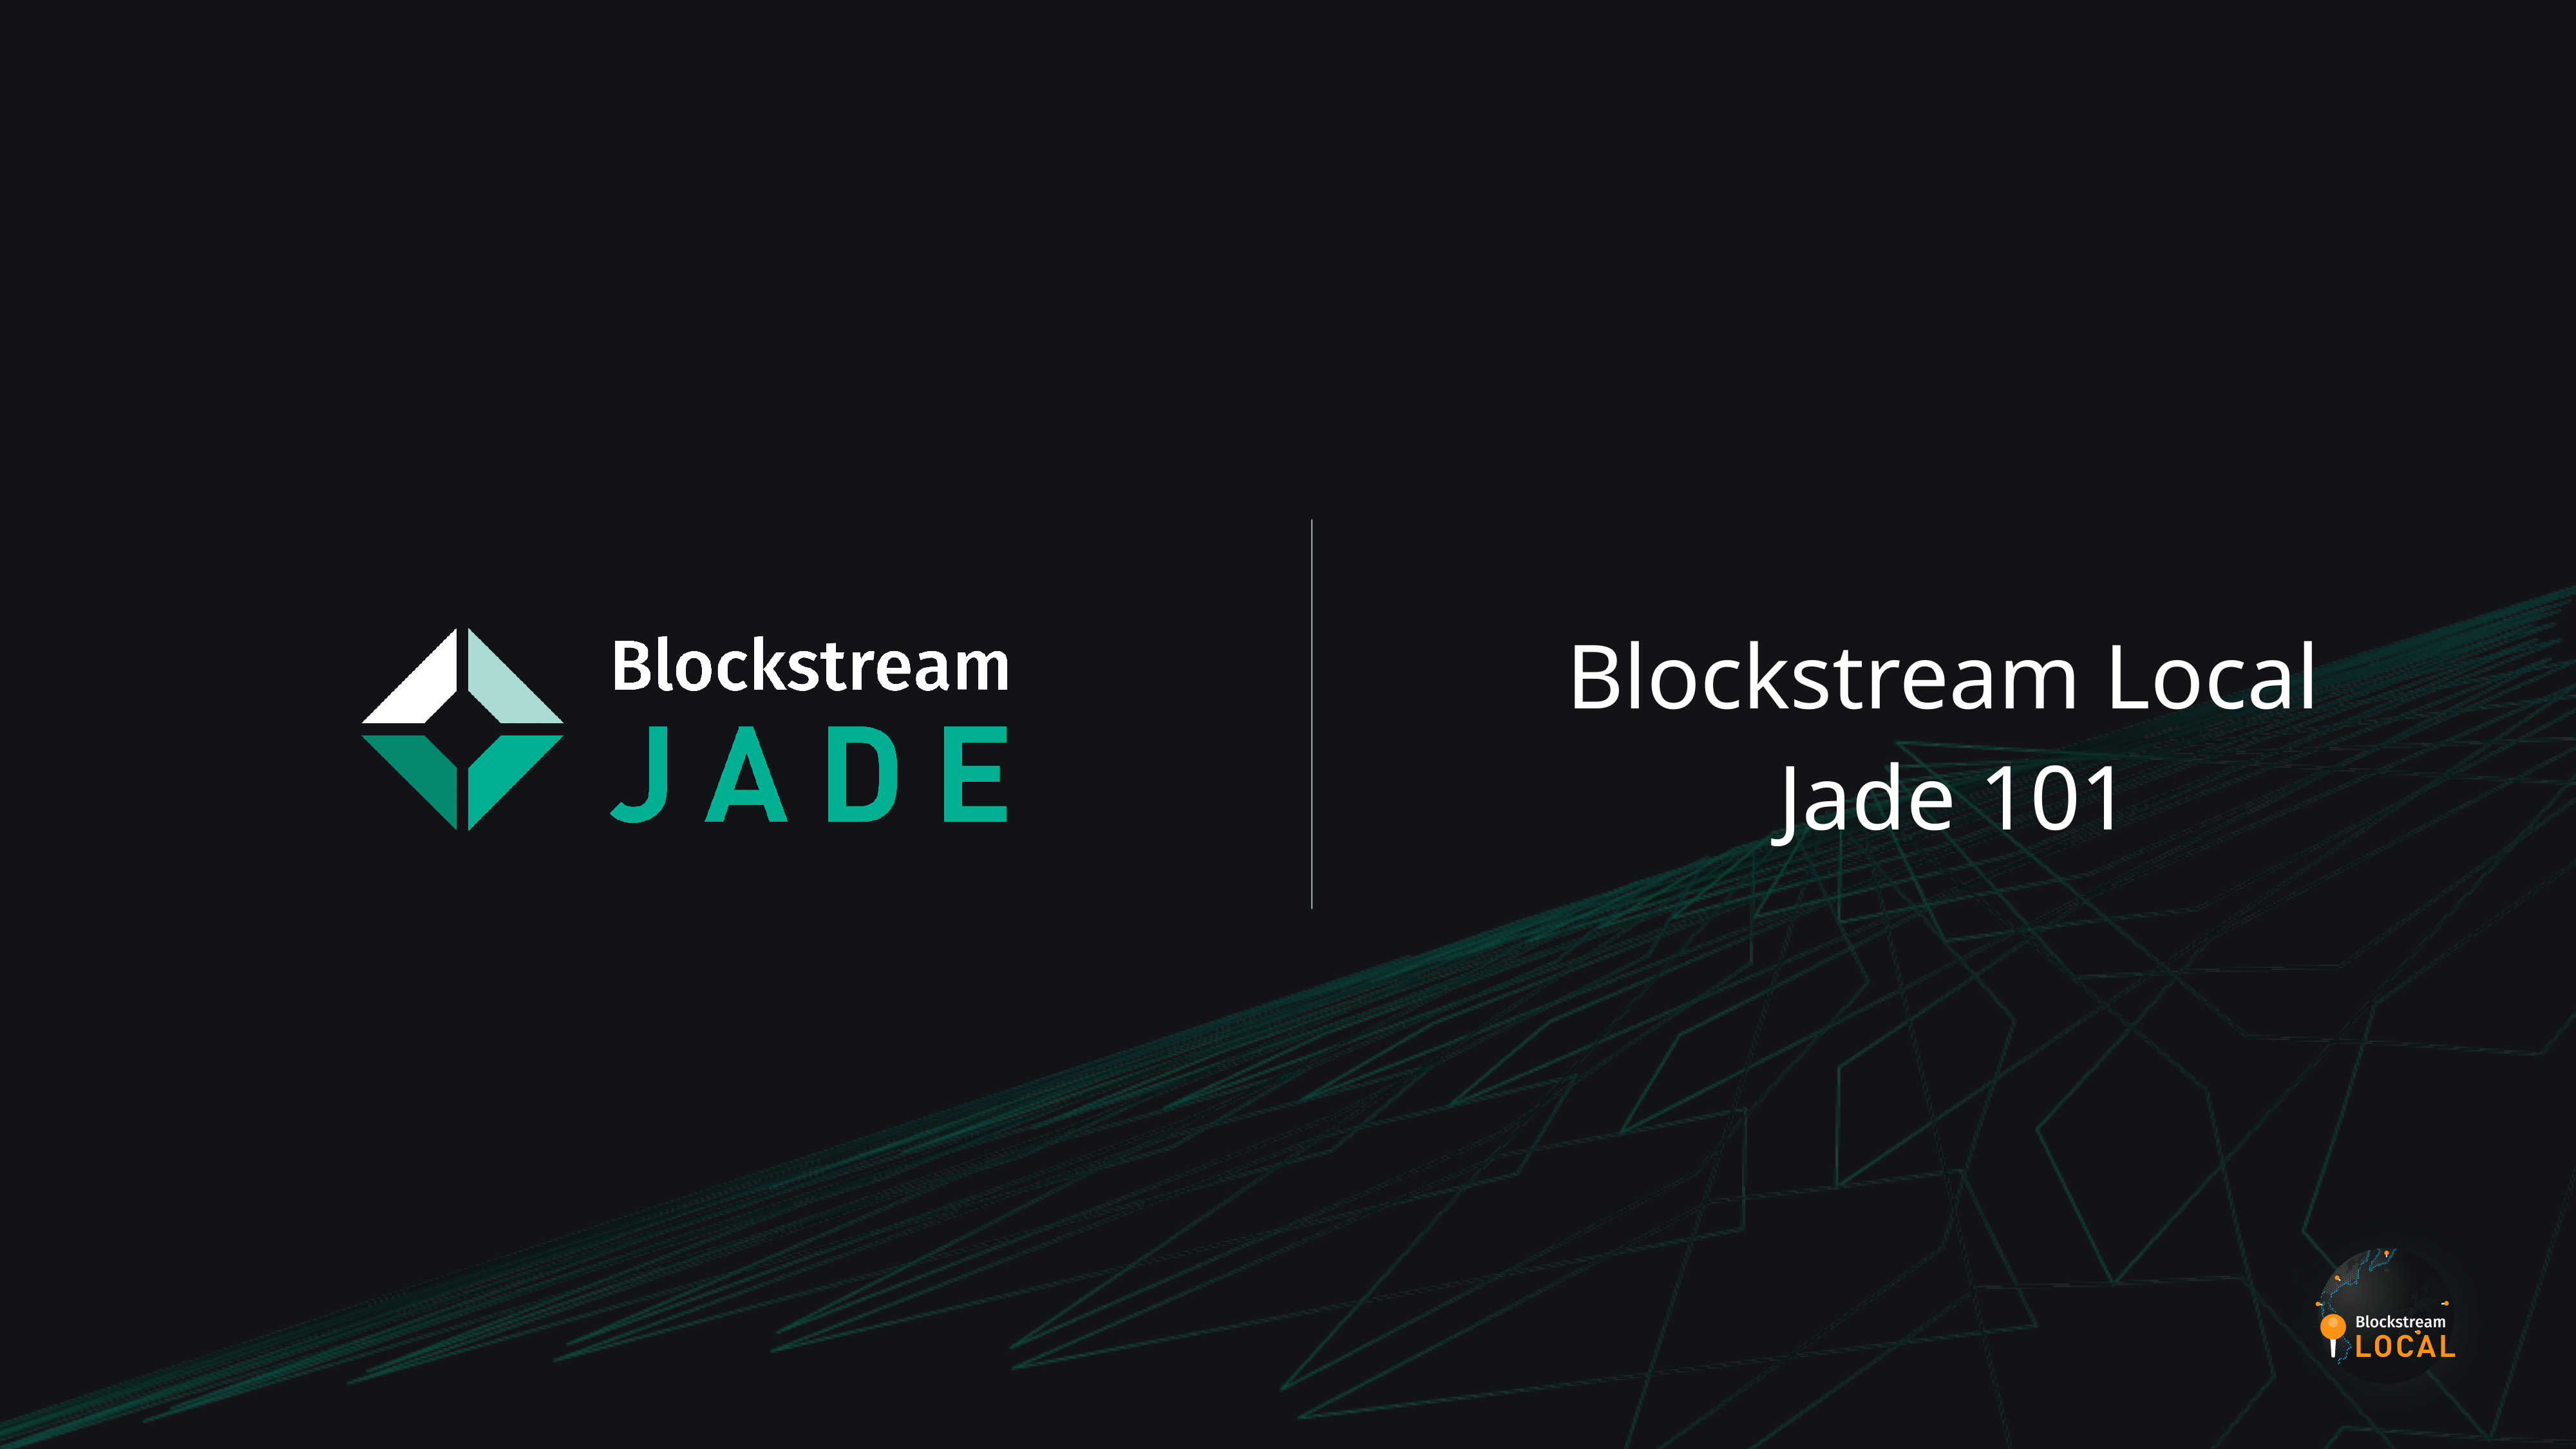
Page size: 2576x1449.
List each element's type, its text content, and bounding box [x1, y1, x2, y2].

picture [0, 445, 2576, 1449]
text_box Blockstream Local Jade 101 [1439, 580, 2470, 874]
